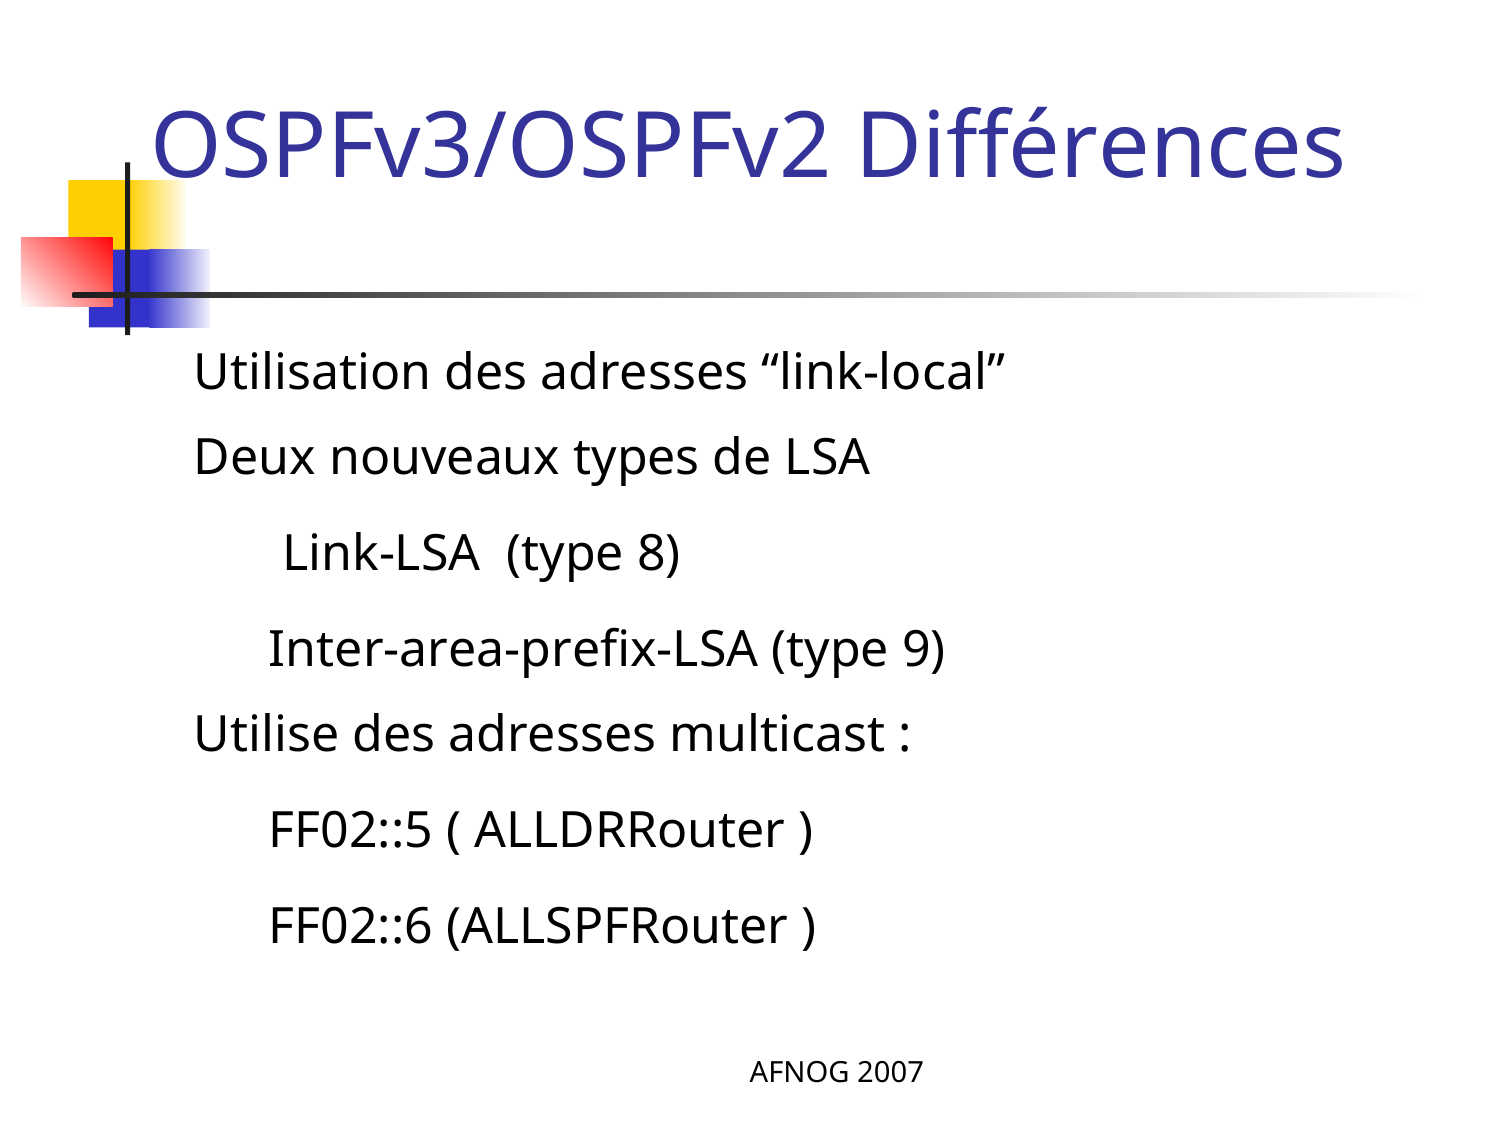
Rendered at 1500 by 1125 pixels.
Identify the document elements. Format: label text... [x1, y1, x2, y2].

list Utilisation des adresses “link-local” Deux nouveaux types de LSA Link-LSA (type 8) Inter-area-prefix-LSA (type 9) Utilise des adresses multicast : FF02::5 ( ALLDRRouter ) FF02::6 (ALLSPFRouter ) [193, 331, 1469, 1007]
title OSPFv3/OSPFv2 Différences [150, 35, 1426, 226]
